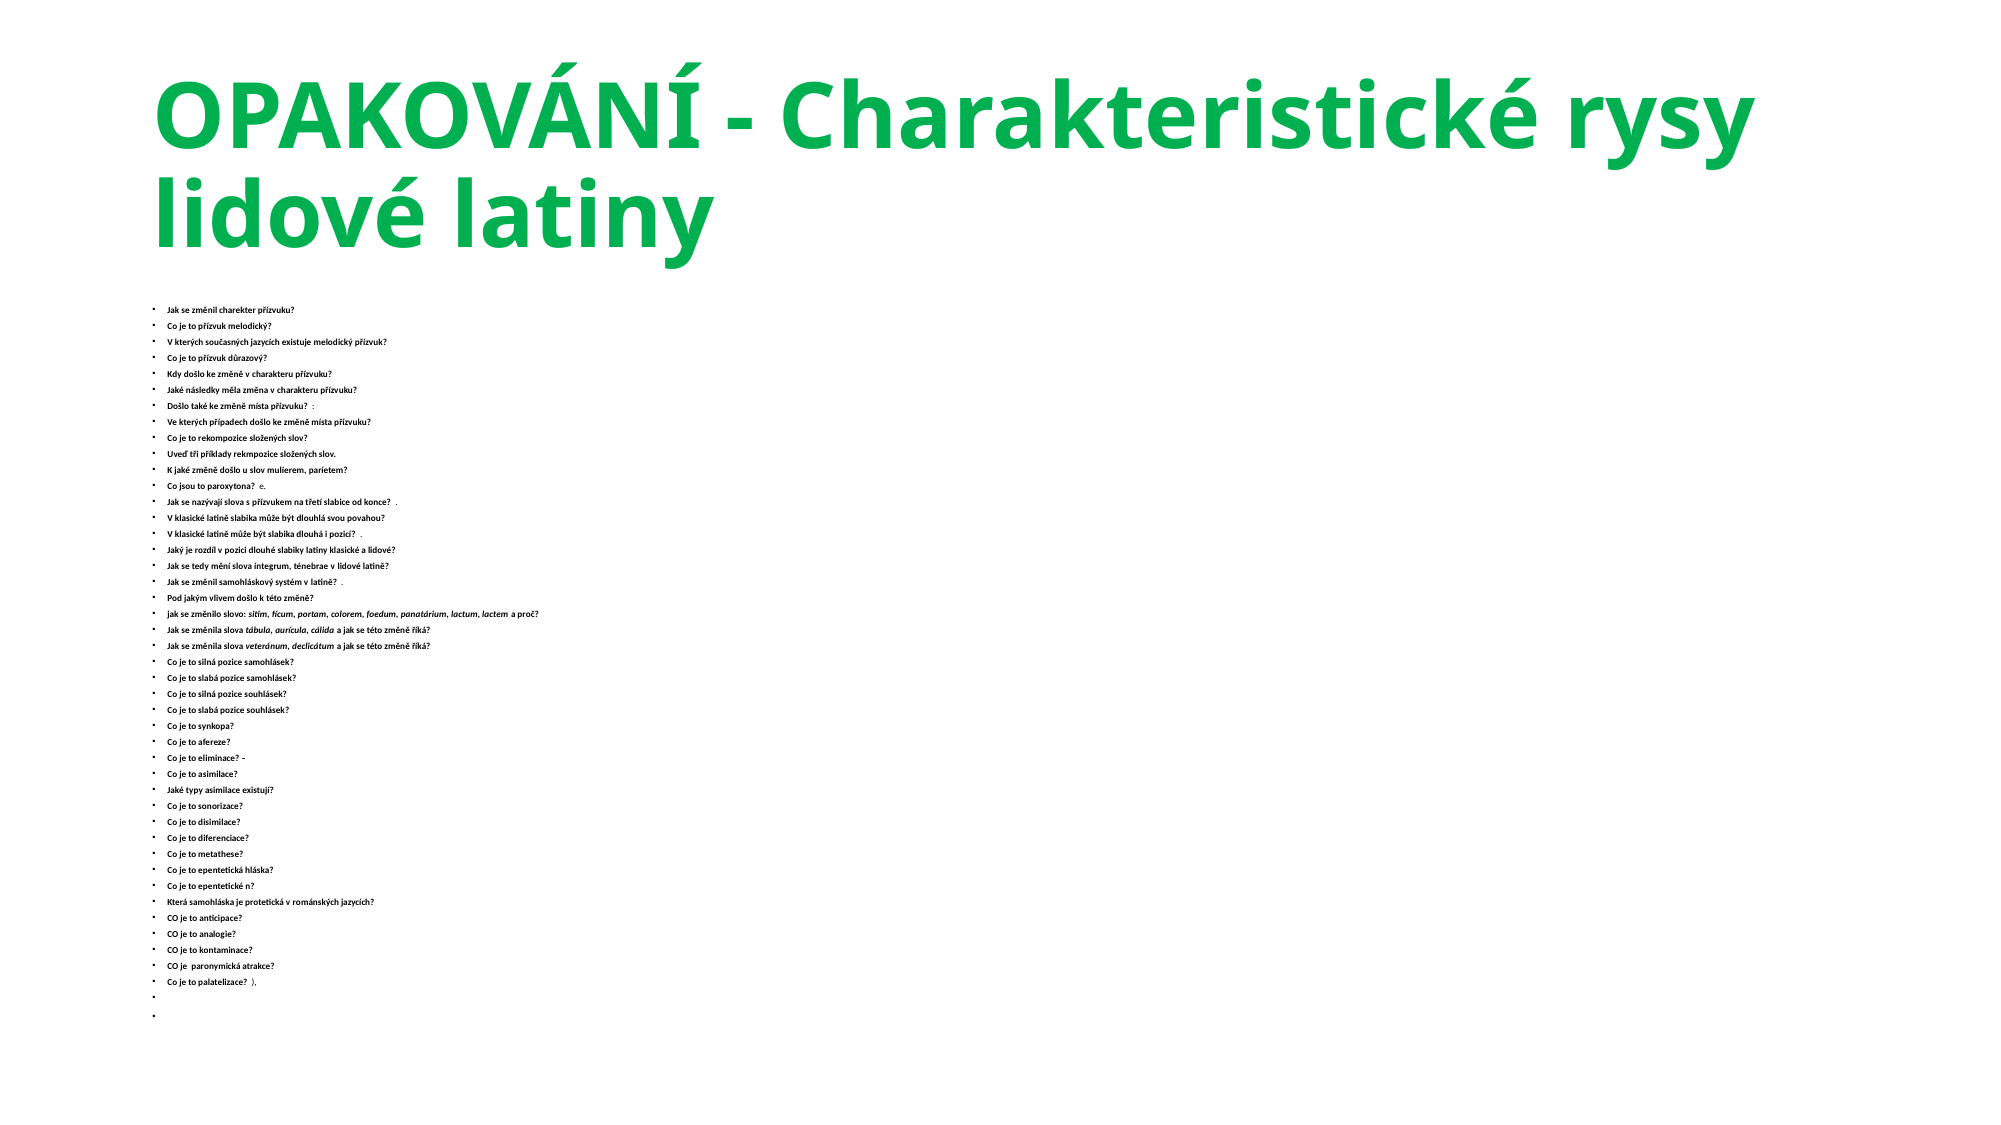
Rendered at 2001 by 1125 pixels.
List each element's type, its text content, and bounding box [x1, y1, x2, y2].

list Jak se změnil charekter přízvuku? Co je to přízvuk melodický? V kterých současných jazycích existuje melodický přízvuk? Co je to přízvuk důrazový? Kdy došlo ke změně v charakteru přízvuku? Jaké následky měla změna v charakteru přízvuku? Došlo také ke změně místa přízvuku? : Ve kterých případech došlo ke změně místa přízvuku? Co je to rekompozice složených slov? Uveď tři příklady rekmpozice složených slov. K jaké změně došlo u slov mulíerem, paríetem? Co jsou to paroxytona? e. Jak se nazývají slova s přízvukem na třetí slabice od konce? . V klasické latině slabika může být dlouhlá svou povahou? V klasické latině může být slabika dlouhá i pozicí? . Jaký je rozdíl v pozici dlouhé slabiky latiny klasické a lidové? Jak se tedy mění slova íntegrum, ténebrae v lidové latině? Jak se změnil samohláskový systém v latině? . Pod jakým vlivem došlo k této změně? jak se změnilo slovo: sitim, fícum, portam, colorem, foedum, panatárium, lactum, lactem a proč? Jak se změnila slova tábula, aurícula, cálida a jak se této změně říká? Jak se změnila slova veteránum, declicátum a jak se této změně říká? Co je to silná pozice samohlásek? Co je to slabá pozice samohlásek? Co je to silná pozice souhlásek? Co je to slabá pozice souhlásek? Co je to synkopa? Co je to afereze? Co je to eliminace? – Co je to asimilace? Jaké typy asimilace existují? Co je to sonorizace? Co je to disimilace? Co je to diferenciace? Co je to metathese? Co je to epentetická hláska? Co je to epentetické n? Která samohláska je protetická v románských jazycích? CO je to anticipace? CO je to analogie? CO je to kontaminace? CO je paronymická atrakce? Co je to palatelizace? ), [137, 299, 1863, 1014]
title OPAKOVÁNÍ - Charakteristické rysy lidové latiny [137, 59, 1863, 278]
